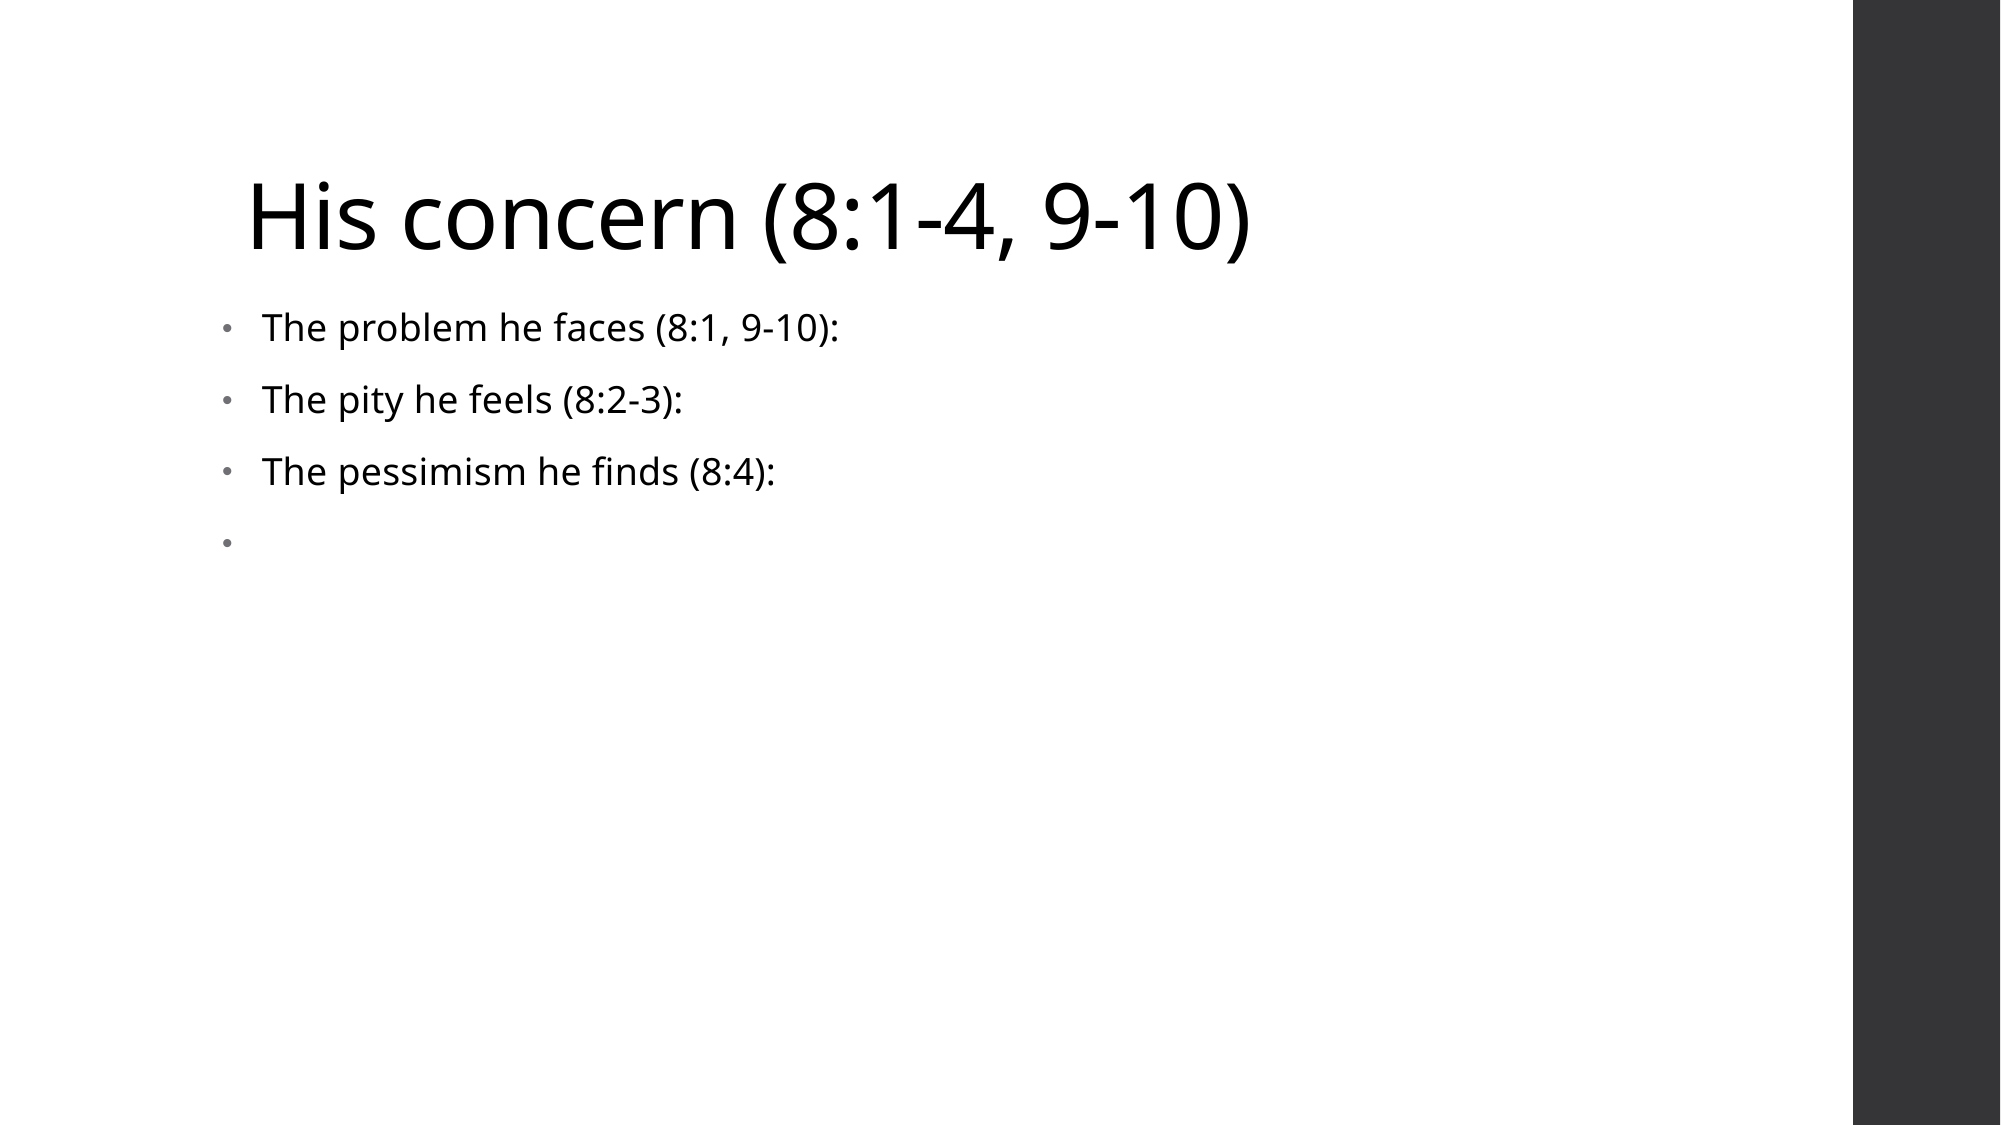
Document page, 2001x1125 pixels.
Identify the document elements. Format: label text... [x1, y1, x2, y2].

list The problem he faces (8:1, 9-10): The pity he feels (8:2-3): The pessimism he finds (8:4): [206, 299, 1617, 1014]
title His concern (8:1-4, 9-10) [206, 60, 1797, 278]
